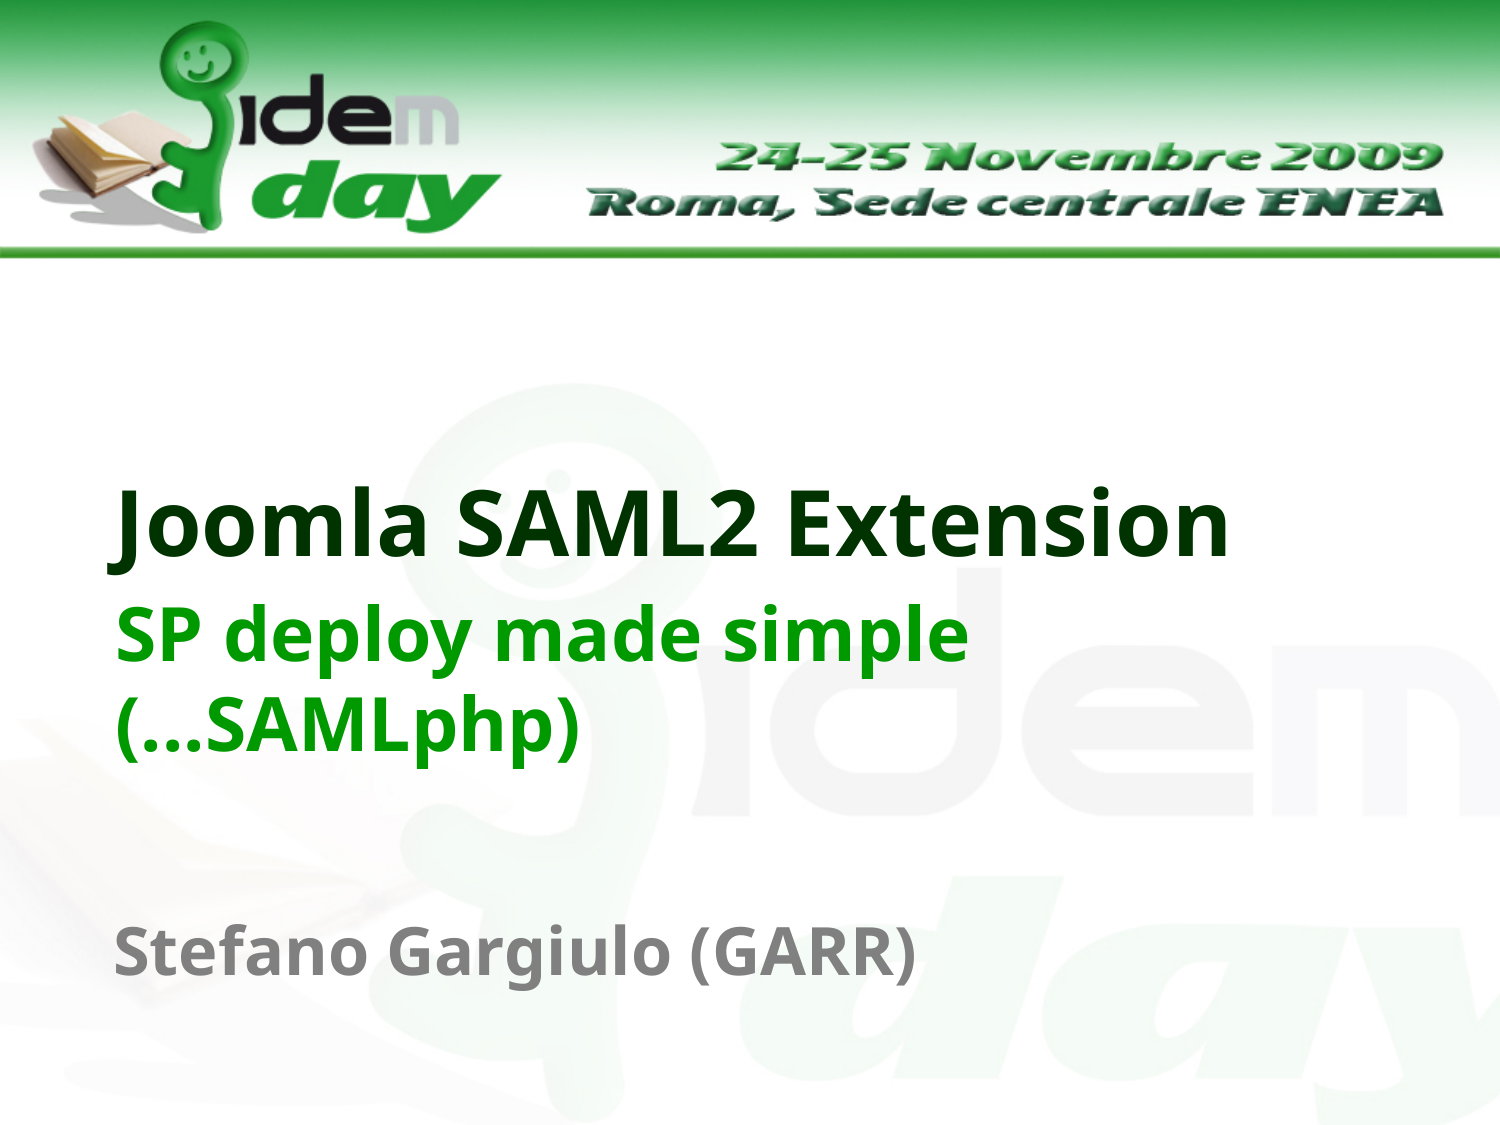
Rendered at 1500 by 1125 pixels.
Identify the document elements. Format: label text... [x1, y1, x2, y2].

title Joomla SAML2 Extension [100, 449, 1471, 591]
subtitle Stefano Gargiulo (GARR) [113, 867, 1088, 1051]
picture [0, 0, 1500, 1125]
text_box SP deploy made simple (...SAMLphp) [100, 578, 1151, 867]
